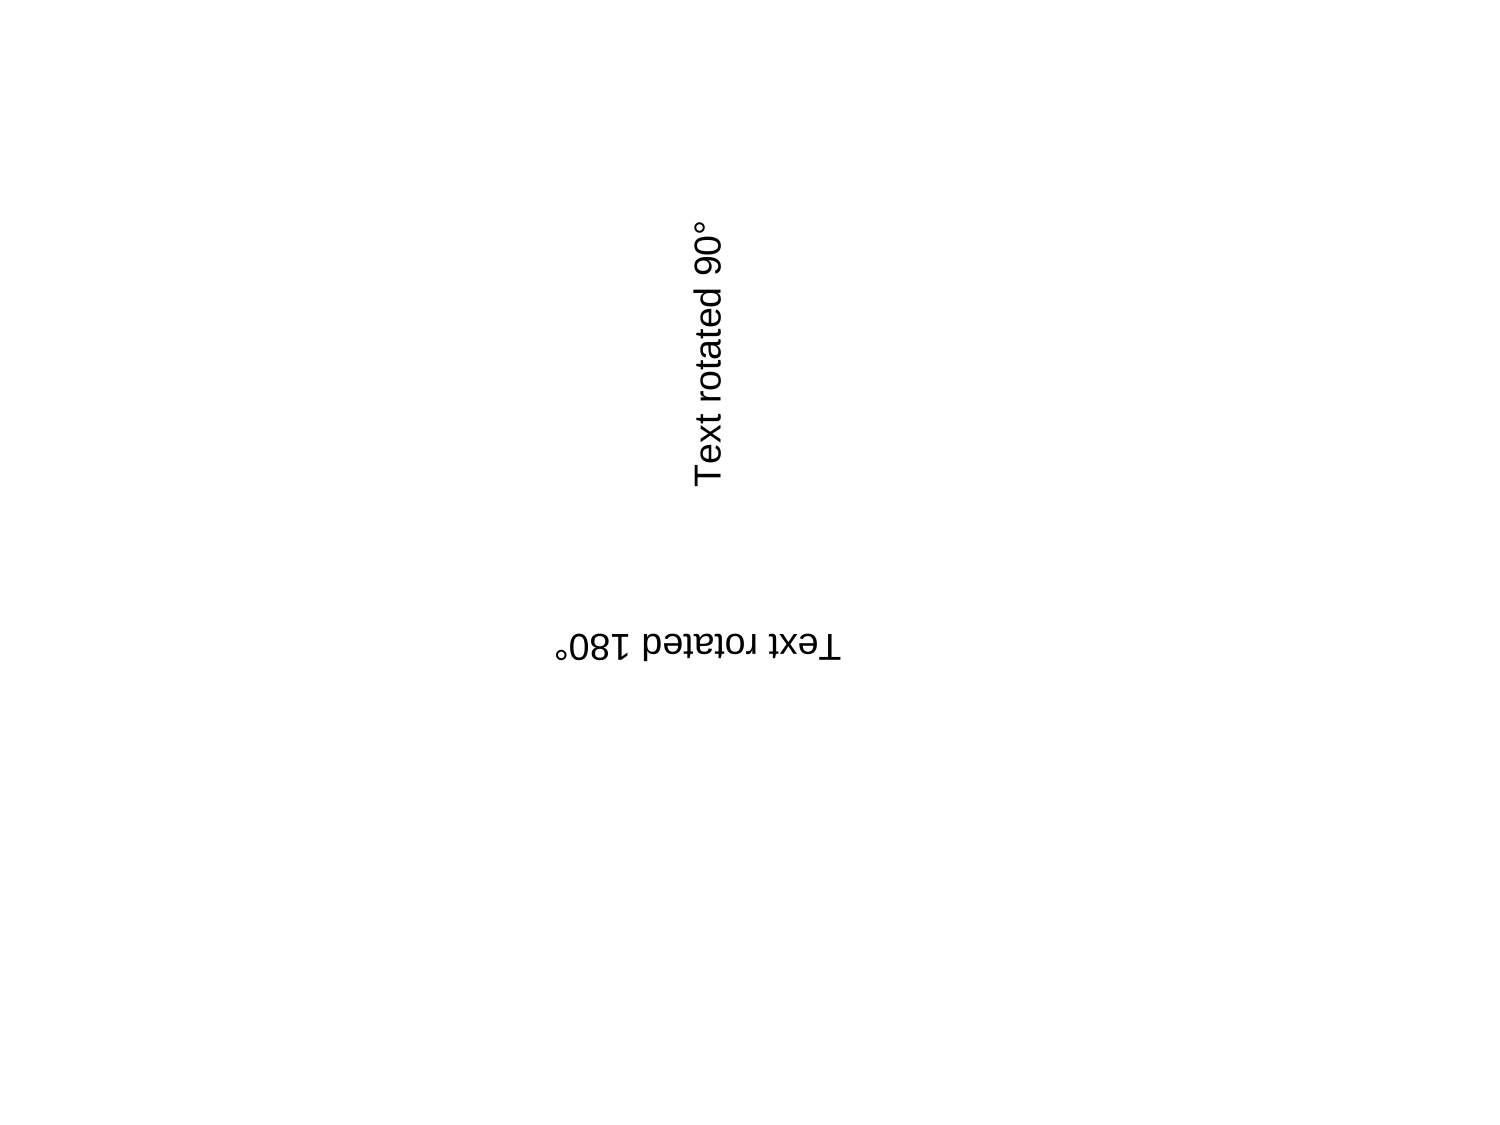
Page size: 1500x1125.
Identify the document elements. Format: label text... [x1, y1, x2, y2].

text_box Text rotated 180° [538, 590, 857, 680]
text_box Text rotated 90° [675, 205, 739, 502]
